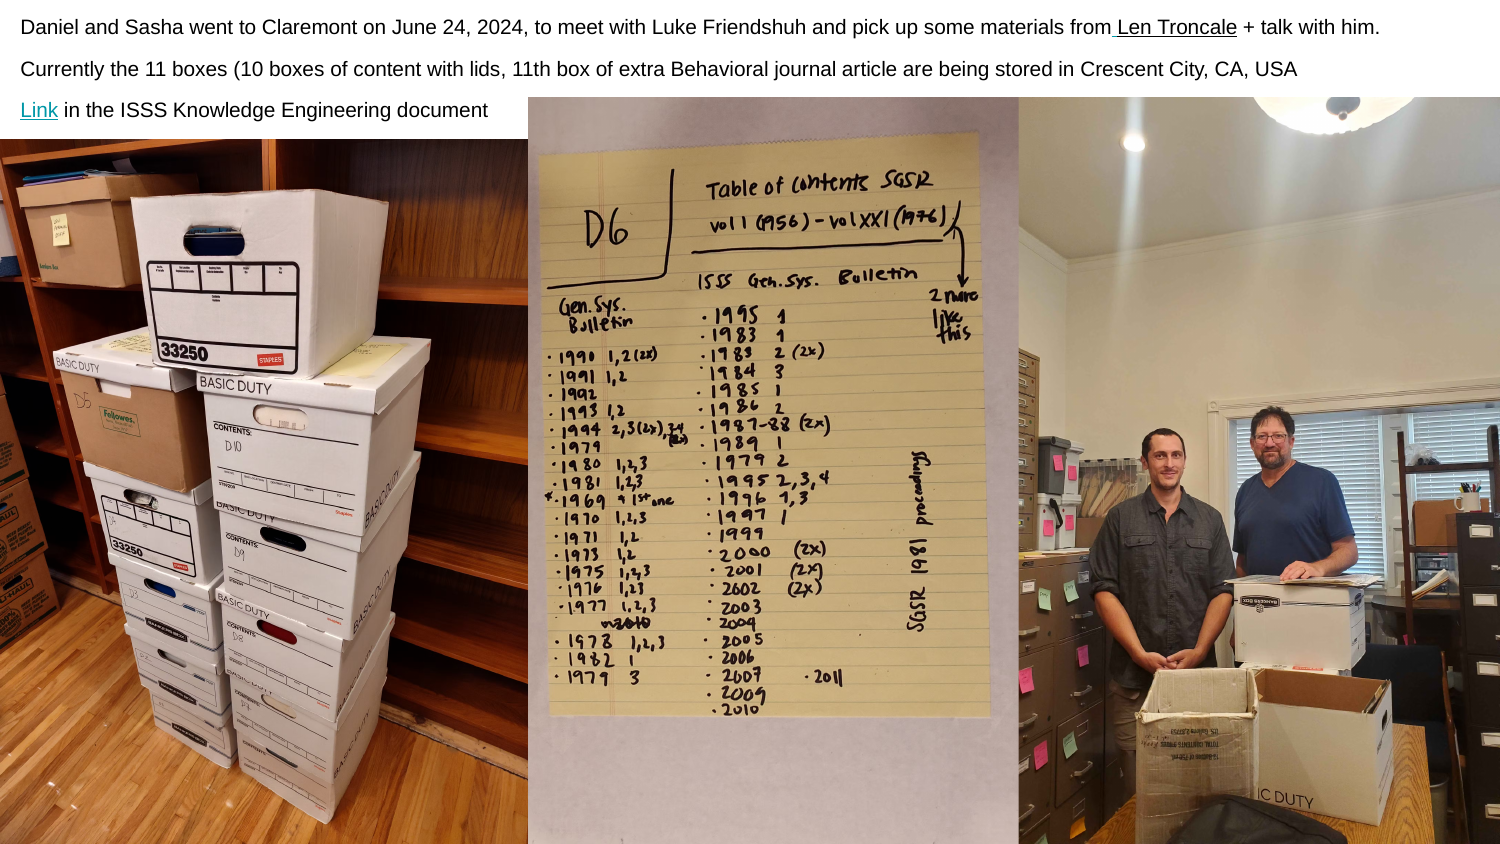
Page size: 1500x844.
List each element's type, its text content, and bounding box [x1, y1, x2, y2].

text_box Daniel and Sasha went to Claremont on June 24, 2024, to meet with Luke Friendshuh and pick up some materials from Len Troncale + talk with him. Currently the 11 boxes (10 boxes of content with lids, 11th box of extra Behavioral journal article are being stored in Crescent City, CA, USA Link in the ISSS Knowledge Engineering document [5, 0, 1500, 137]
picture [0, 97, 1500, 844]
